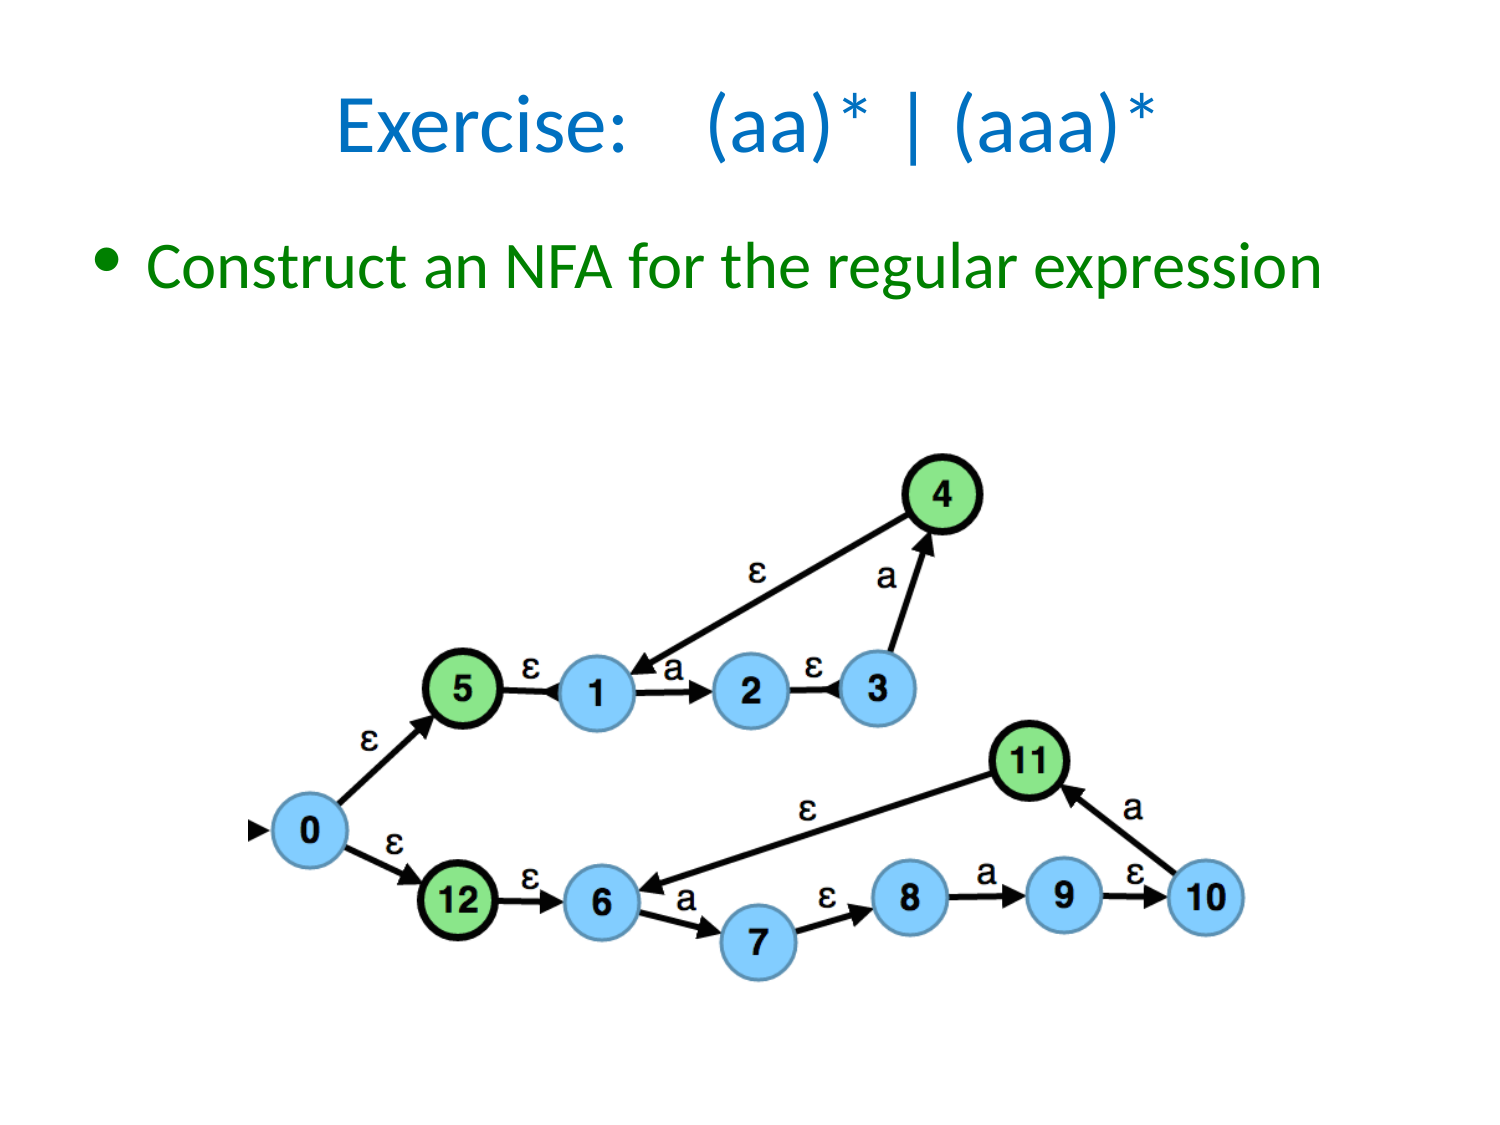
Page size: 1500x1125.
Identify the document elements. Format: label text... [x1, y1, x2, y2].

picture [248, 431, 1252, 990]
list Construct an NFA for the regular expression [75, 214, 1425, 978]
title Exercise: (aa)* | (aaa)* [75, 25, 1425, 213]
